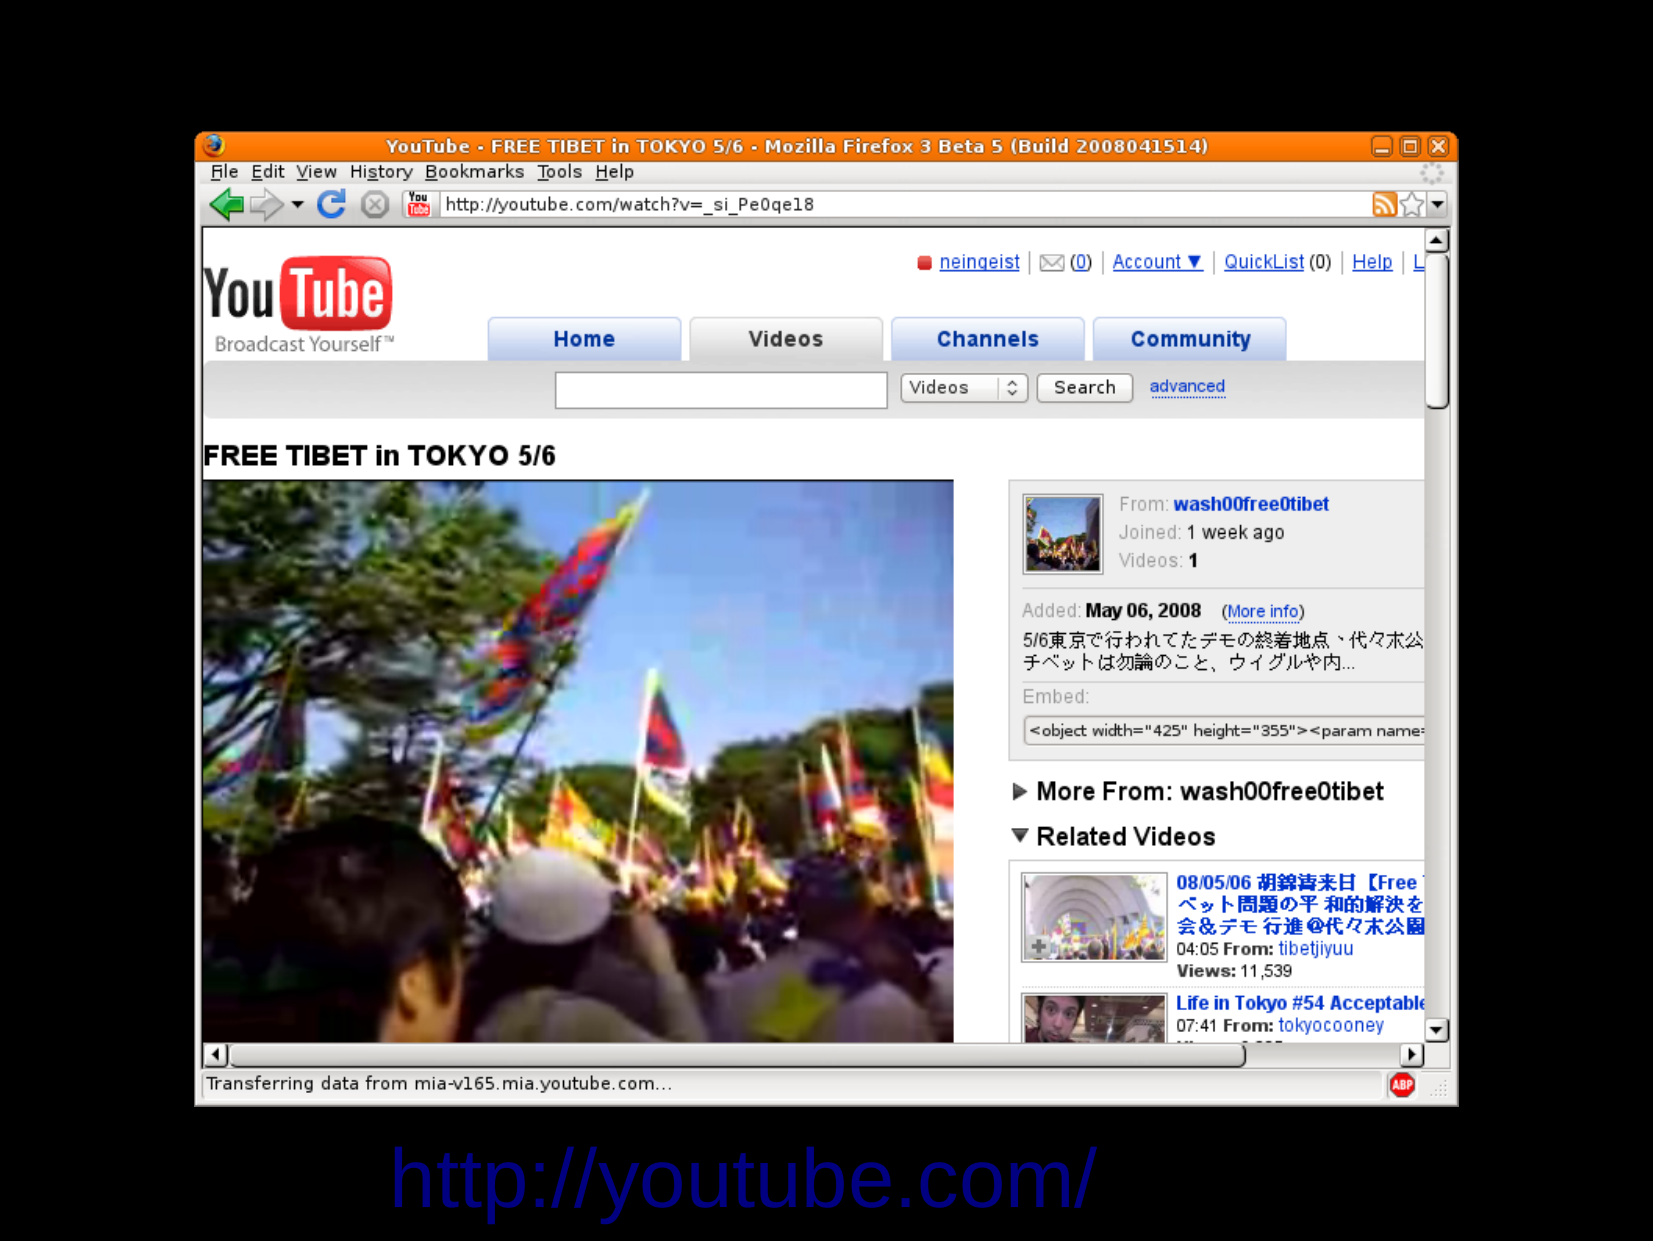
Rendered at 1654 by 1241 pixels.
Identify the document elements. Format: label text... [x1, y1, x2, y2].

picture [194, 131, 1459, 1107]
text_box http://youtube.com/ [375, 1125, 1126, 1233]
